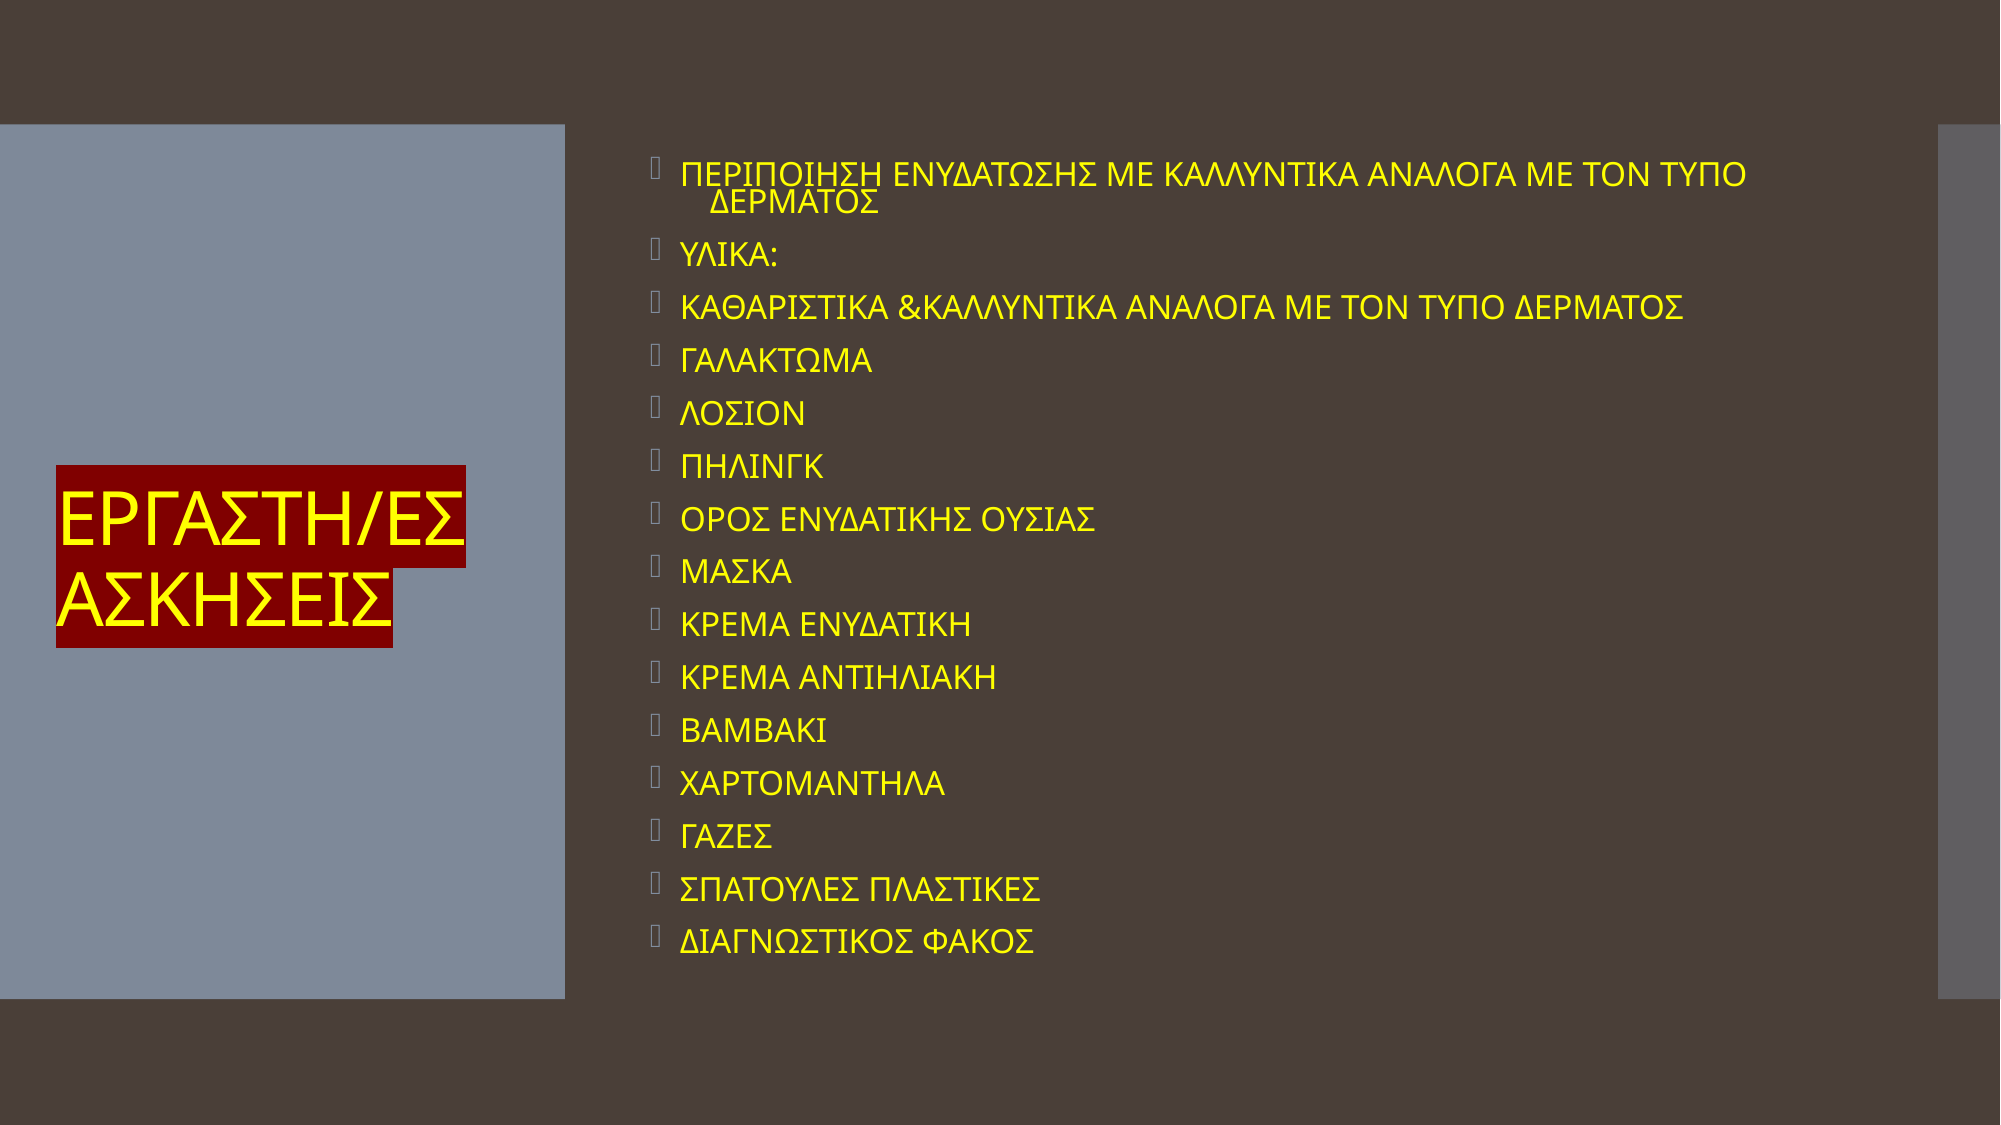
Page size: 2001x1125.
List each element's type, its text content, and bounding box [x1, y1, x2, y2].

title ΕΡΓΑΣΤΗ/ΕΣ ΑΣΚΗΣΕΙΣ [41, 184, 526, 940]
list ΠΕΡΙΠΟΙΗΣΗ ΕΝΥΔΑΤΩΣΗΣ ΜΕ ΚΑΛΛΥΝΤΙΚΑ ΑΝΑΛΟΓΑ ΜΕ ΤΟΝ ΤΥΠΟ ΔΕΡΜΑΤΟΣ ΥΛΙΚΑ: ΚΑΘΑΡΙΣΤΙΚΑ &ΚΑΛΛΥΝΤΙΚΑ ΑΝΑΛΟΓΑ ΜΕ ΤΟΝ ΤΥΠΟ ΔΕΡΜΑΤΟΣ ΓΑΛΑΚΤΩΜΑ ΛΟΣΙΟΝ ΠΗΛΙΝΓΚ ΟΡΟΣ ΕΝΥΔΑΤΙΚΗΣ ΟΥΣΙΑΣ ΜΑΣΚΑ ΚΡΕΜΑ ΕΝΥΔΑΤΙΚΗ ΚΡΕΜΑ ΑΝΤΙΗΛΙΑΚΗ ΒΑΜΒΑΚΙ ΧΑΡΤΟΜΑΝΤΗΛΑ ΓΑΖΕΣ ΣΠΑΤΟΥΛΕΣ ΠΛΑΣΤΙΚΕΣ ΔΙΑΓΝΩΣΤΙΚΟΣ ΦΑΚΟΣ [634, 141, 1835, 982]
